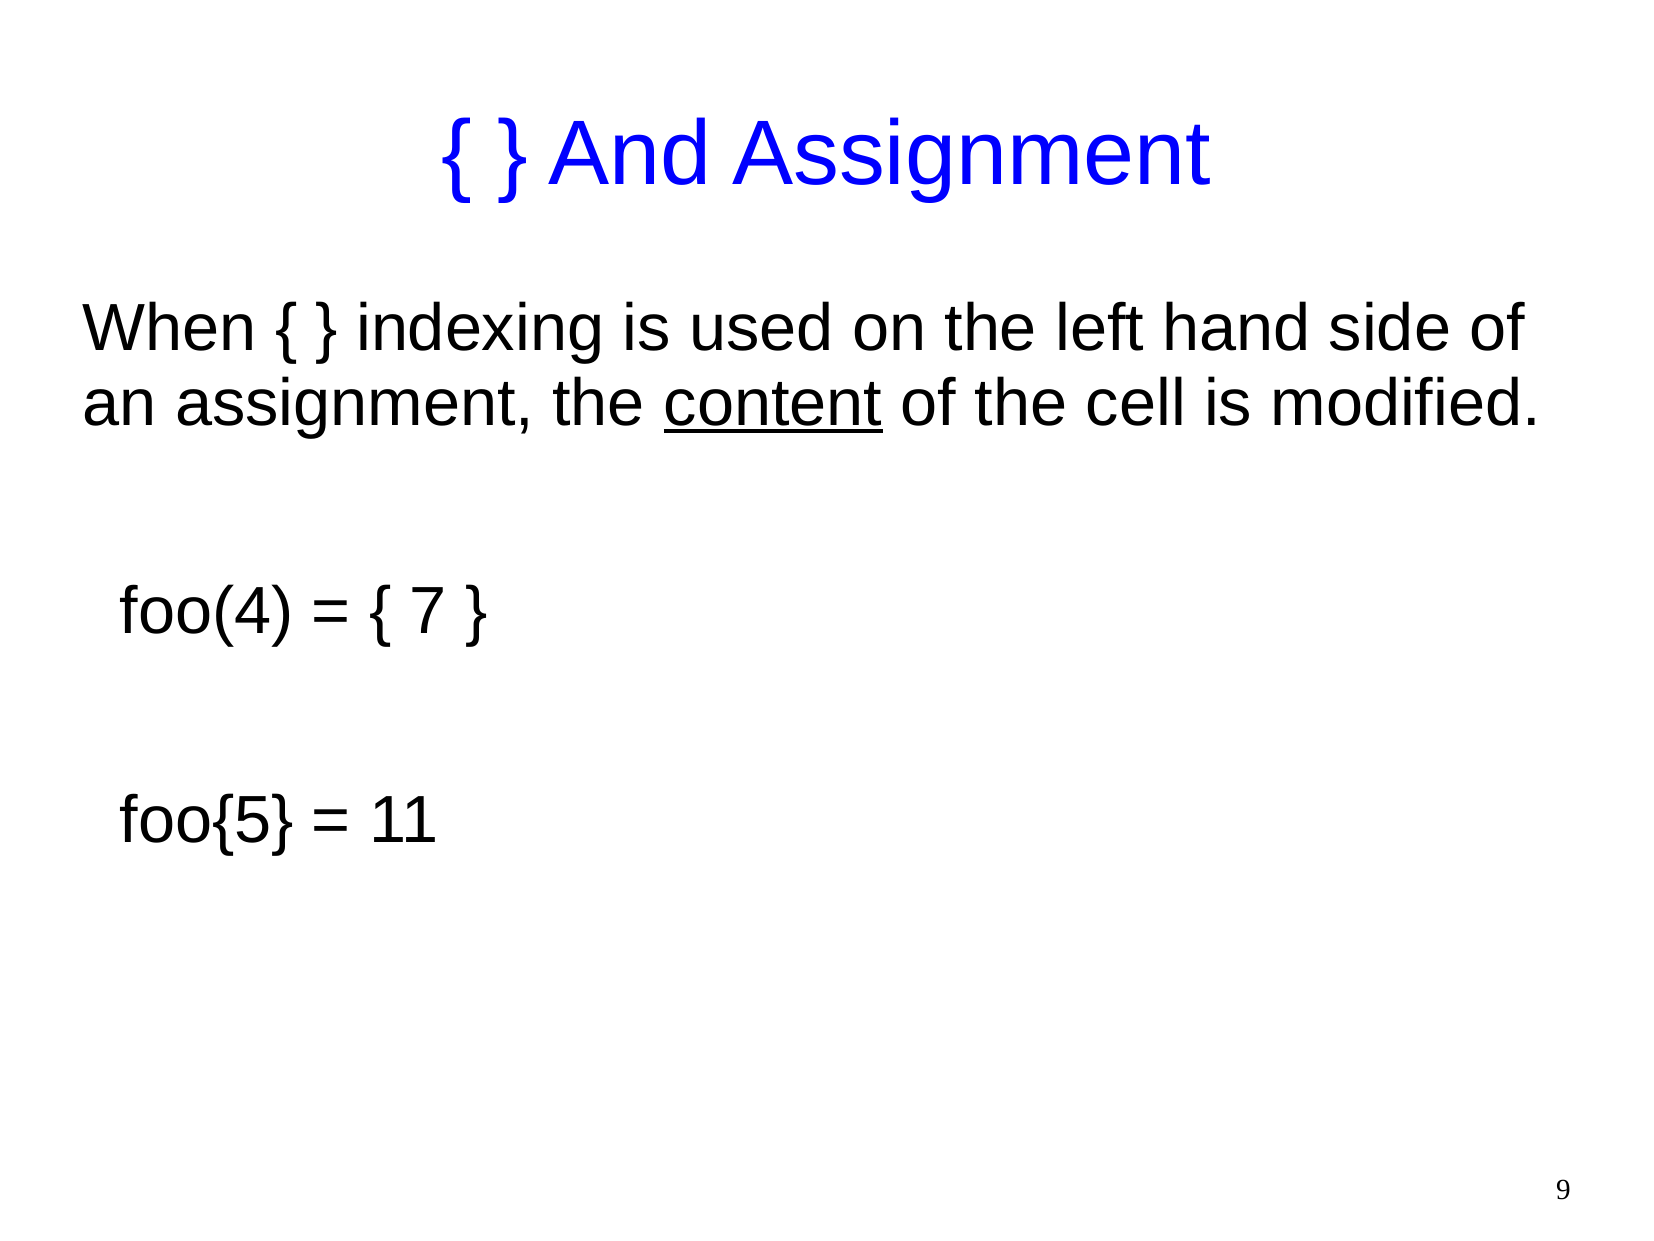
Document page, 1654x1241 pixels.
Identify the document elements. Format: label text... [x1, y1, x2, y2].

list When { } indexing is used on the left hand side of an assignment, the content of the cell is modified. foo(4) = { 7 } foo{5} = 11 [82, 290, 1571, 1094]
title { } And Assignment [82, 56, 1571, 250]
